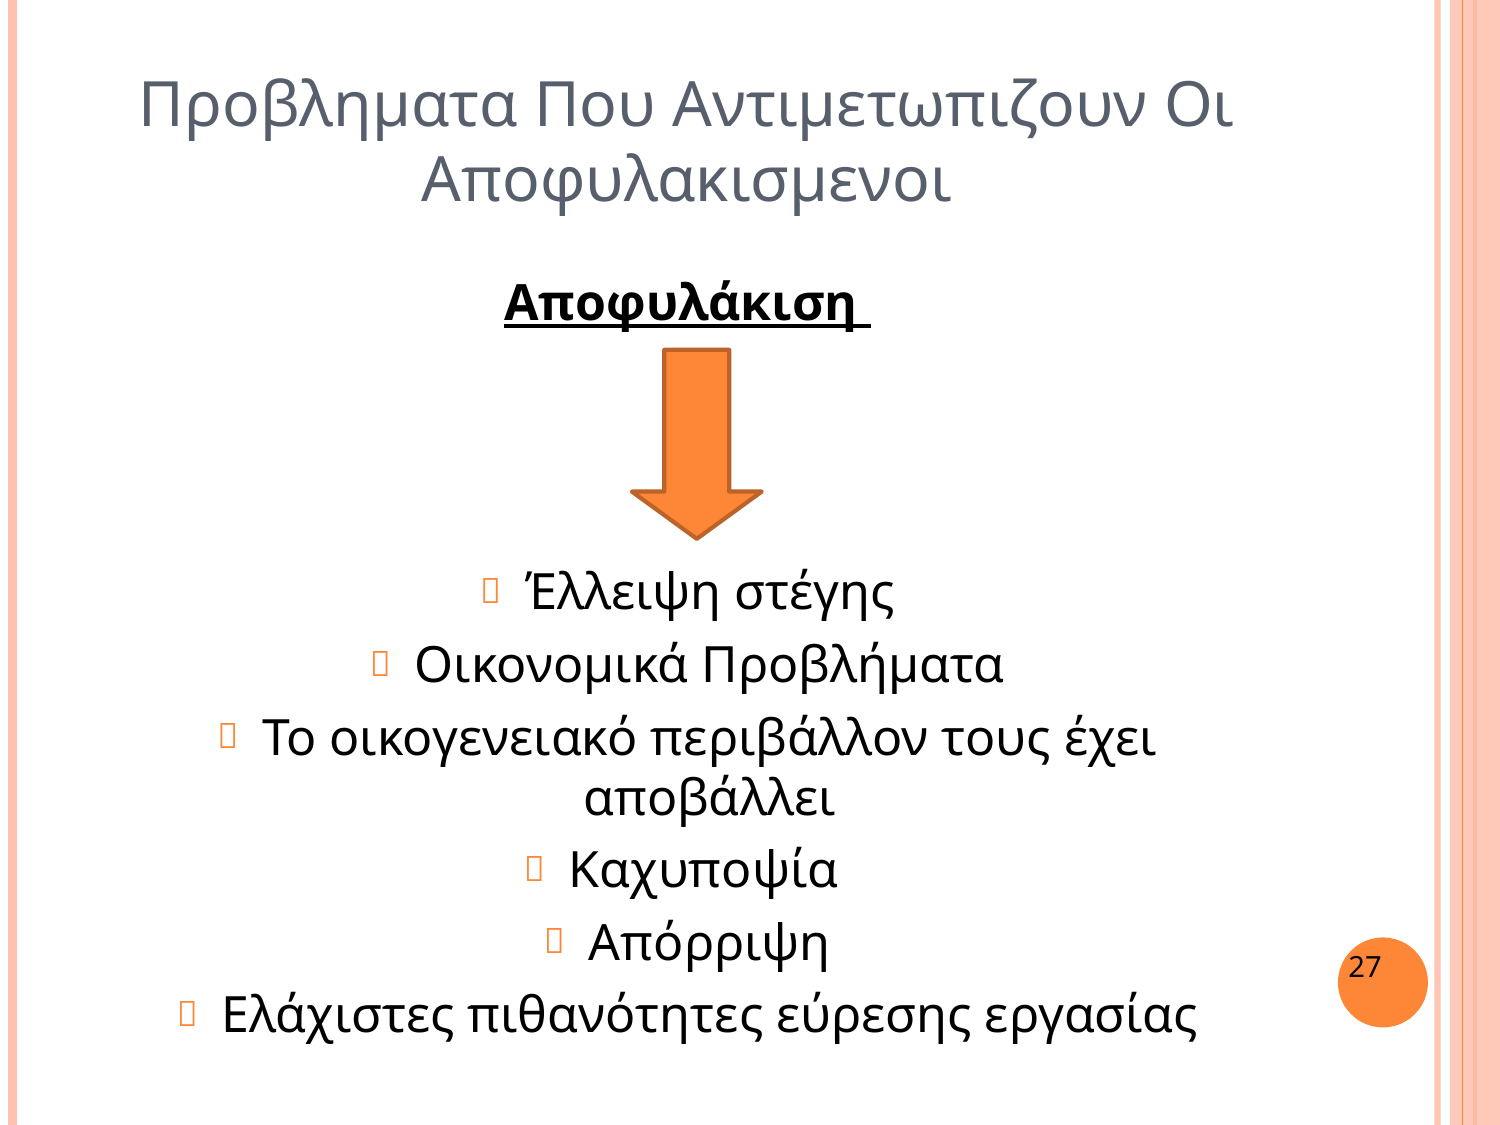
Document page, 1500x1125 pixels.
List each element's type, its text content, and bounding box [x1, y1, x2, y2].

slide_number <αριθμός> [1333, 940, 1434, 1027]
list Αποφυλάκιση Έλλειψη στέγης Οικονομικά Προβλήματα Το οικογενειακό περιβάλλον τους έχει αποβάλλει Καχυποψία Απόρριψη Ελάχιστες πιθανότητες εύρεσης εργασίας [75, 262, 1300, 1062]
text_box [631, 349, 762, 539]
title Προβληματα Που Αντιμετωπιζουν Οι Αποφυλακισμενοι [75, 45, 1300, 233]
